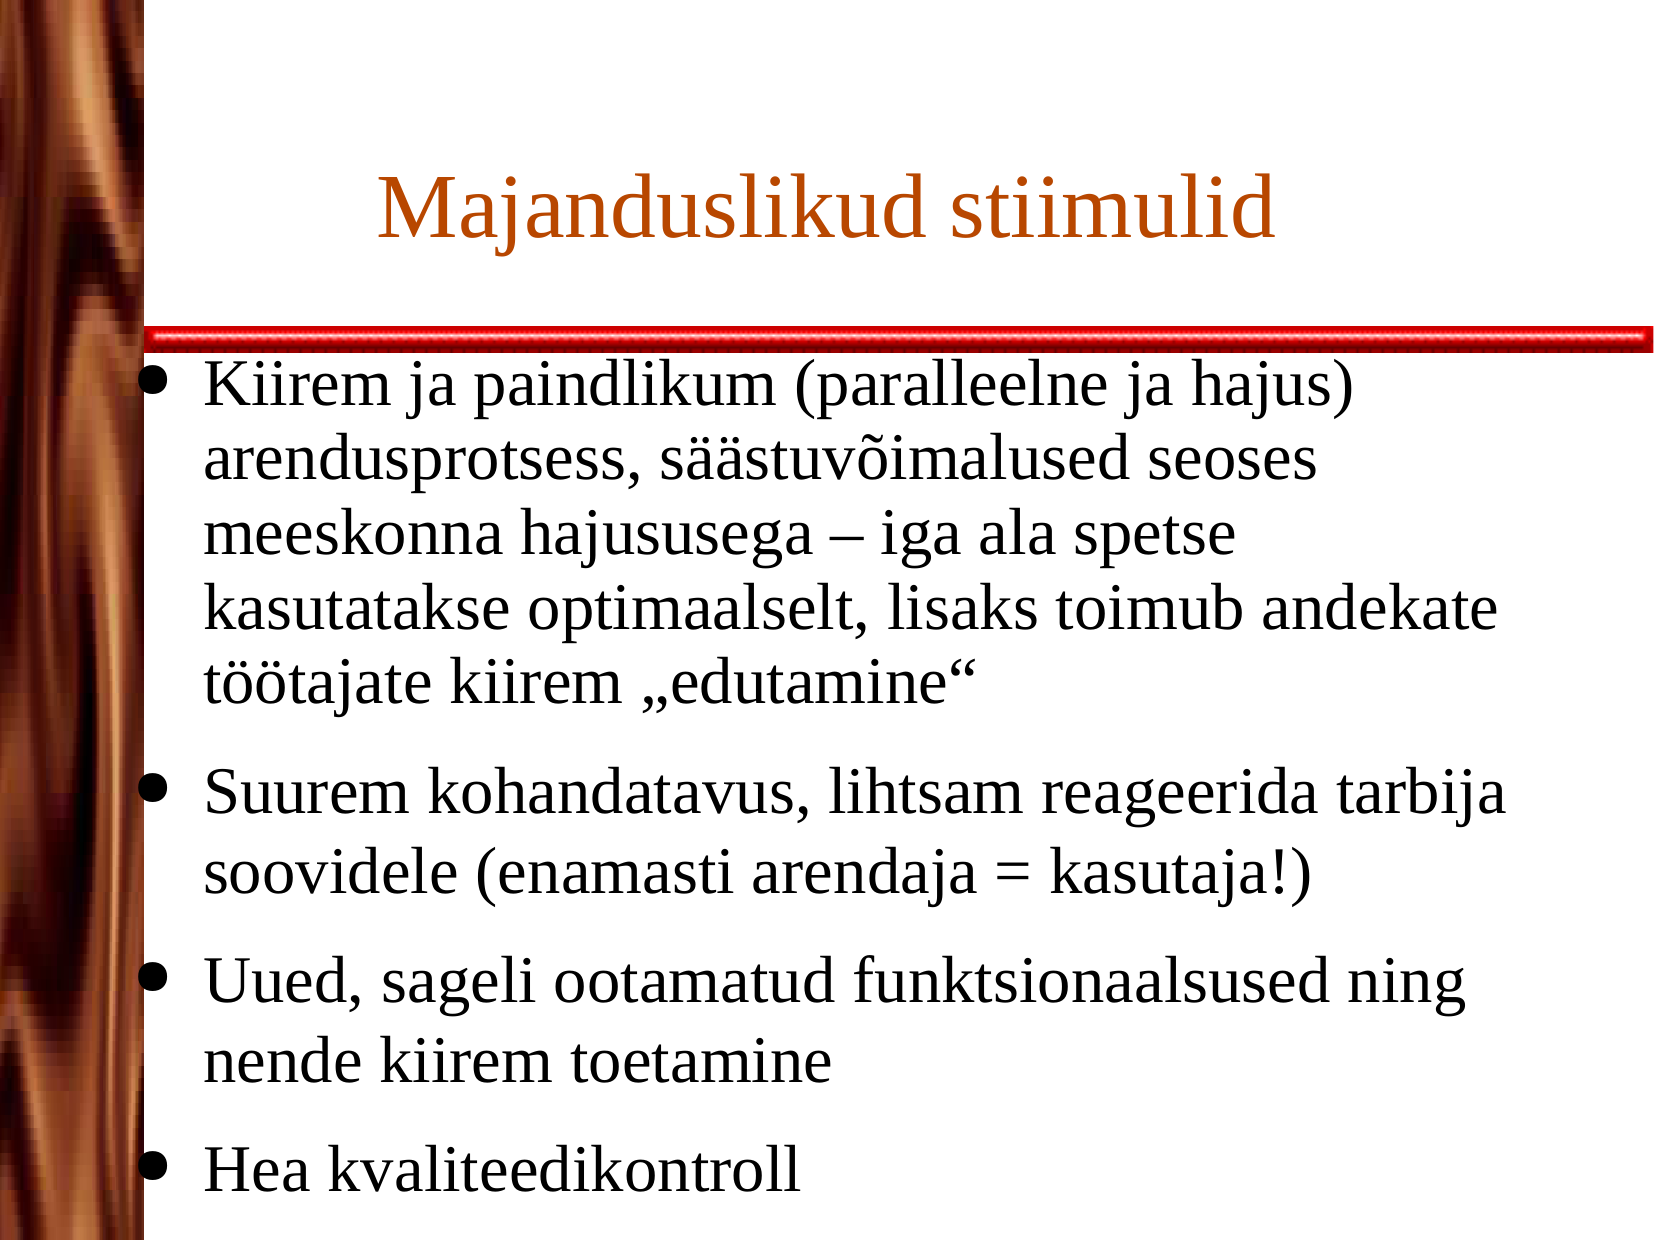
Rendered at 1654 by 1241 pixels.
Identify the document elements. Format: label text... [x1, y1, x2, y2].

title Majanduslikud stiimulid [121, 98, 1533, 314]
list Kiirem ja paindlikum (paralleelne ja hajus) arendusprotsess, säästuvõimalused seoses meeskonna hajususega – iga ala spetse kasutatakse optimaalselt, lisaks toimub andekate töötajate kiirem „edutamine“ Suurem kohandatavus, lihtsam reageerida tarbija soovidele (enamasti arendaja = kasutaja!) Uued, sageli ootamatud funktsionaalsused ning nende kiirem toetamine Hea kvaliteedikontroll [121, 344, 1533, 1206]
picture [0, 0, 1654, 1240]
